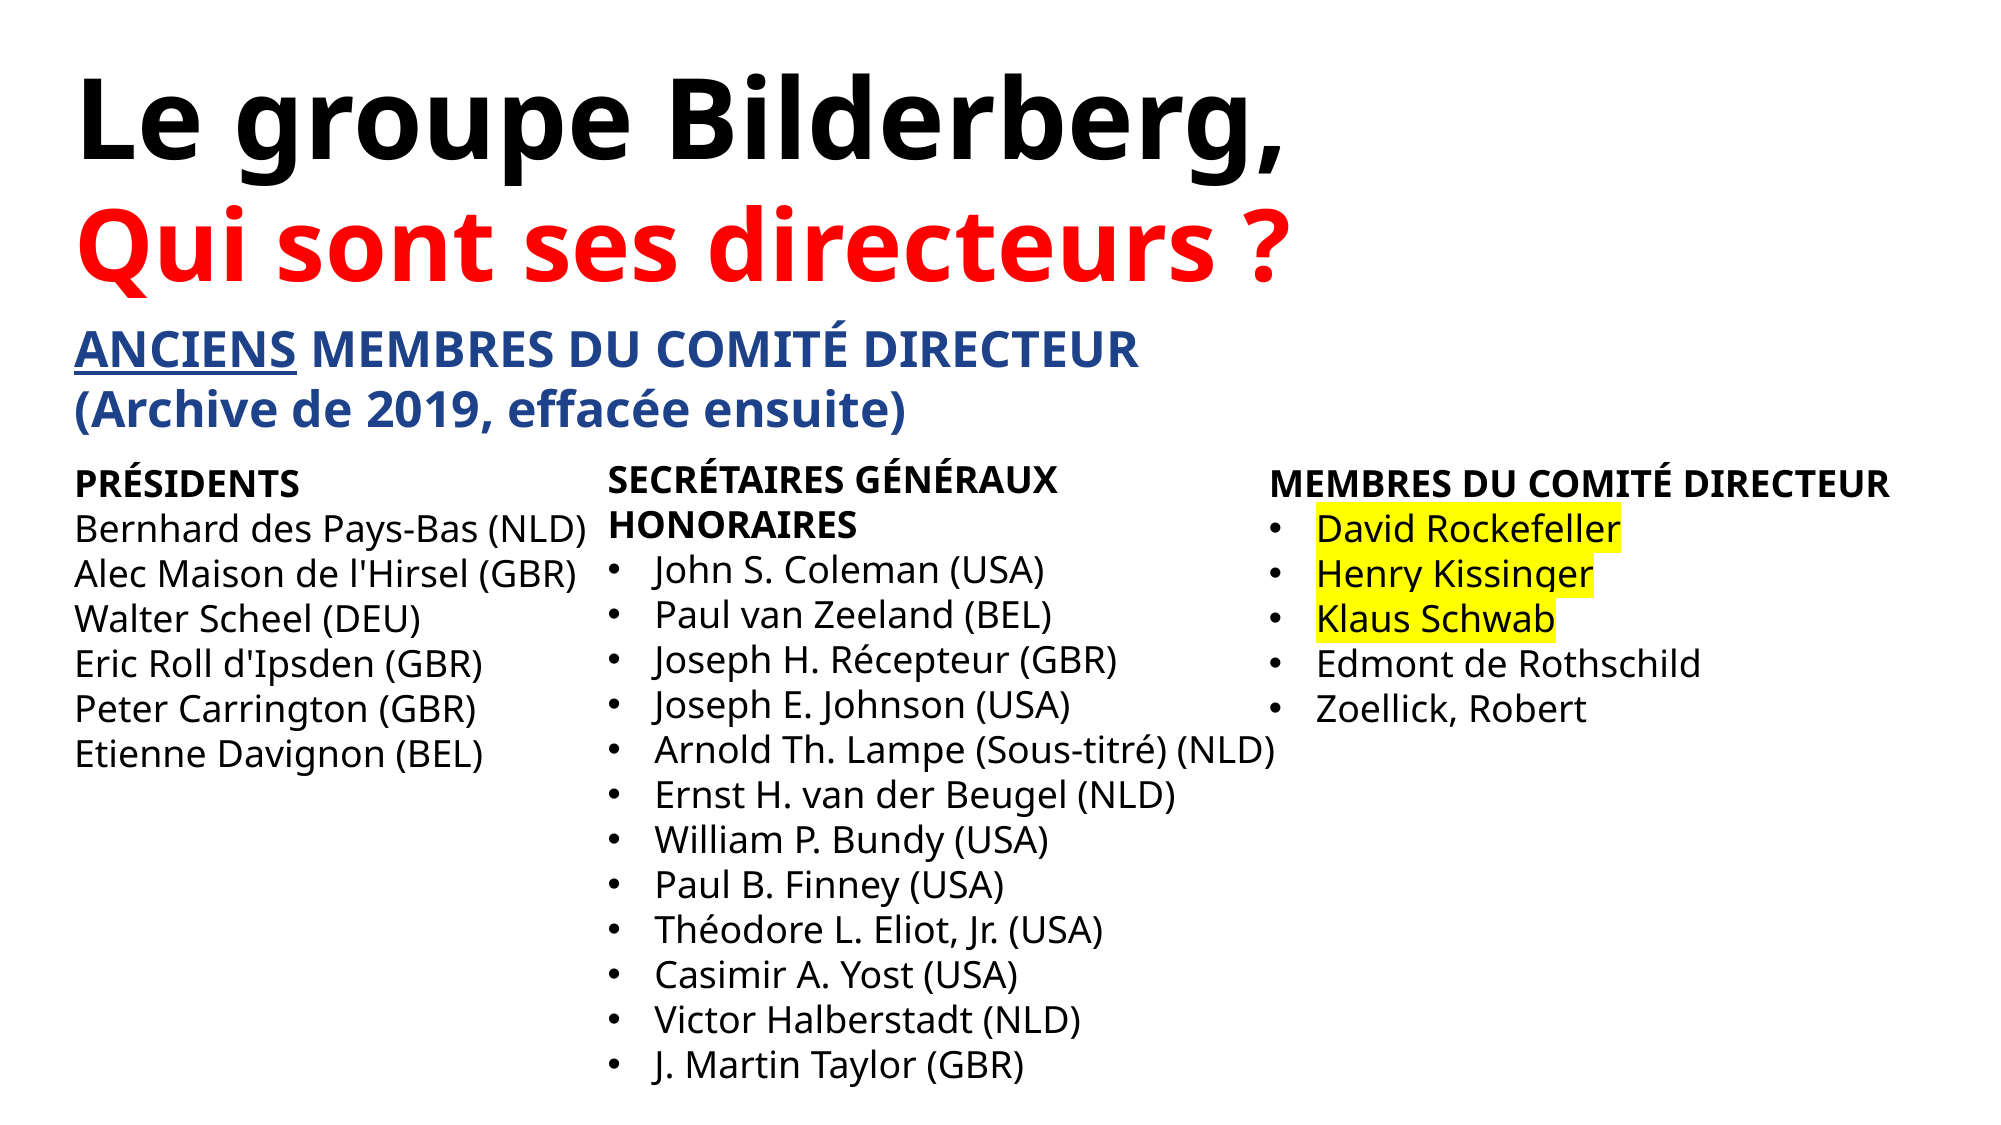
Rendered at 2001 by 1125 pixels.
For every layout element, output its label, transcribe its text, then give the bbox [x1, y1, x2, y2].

text_box PRÉSIDENTS Bernhard des Pays-Bas (NLD) Alec Maison de l'Hirsel (GBR) Walter Scheel (DEU) Eric Roll d'Ipsden (GBR) Peter Carrington (GBR) Etienne Davignon (BEL) [59, 452, 592, 786]
text_box MEMBRES DU COMITÉ DIRECTEUR David Rockefeller Henry Kissinger Klaus Schwab Edmont de Rothschild Zoellick, Robert [1254, 452, 2000, 741]
text_box Le groupe Bilderberg, Qui sont ses directeurs ? [59, 39, 1941, 309]
text_box SECRÉTAIRES GÉNÉRAUX HONORAIRES John S. Coleman (USA) Paul van Zeeland (BEL) Joseph H. Récepteur (GBR) Joseph E. Johnson (USA) Arnold Th. Lampe (Sous-titré) (NLD) Ernst H. van der Beugel (NLD) William P. Bundy (USA) Paul B. Finney (USA) Théodore L. Eliot, Jr. (USA) Casimir A. Yost (USA) Victor Halberstadt (NLD) J. Martin Taylor (GBR) [592, 448, 1332, 1100]
text_box ANCIENS MEMBRES DU COMITÉ DIRECTEUR (Archive de 2019, effacée ensuite) [59, 309, 2000, 447]
